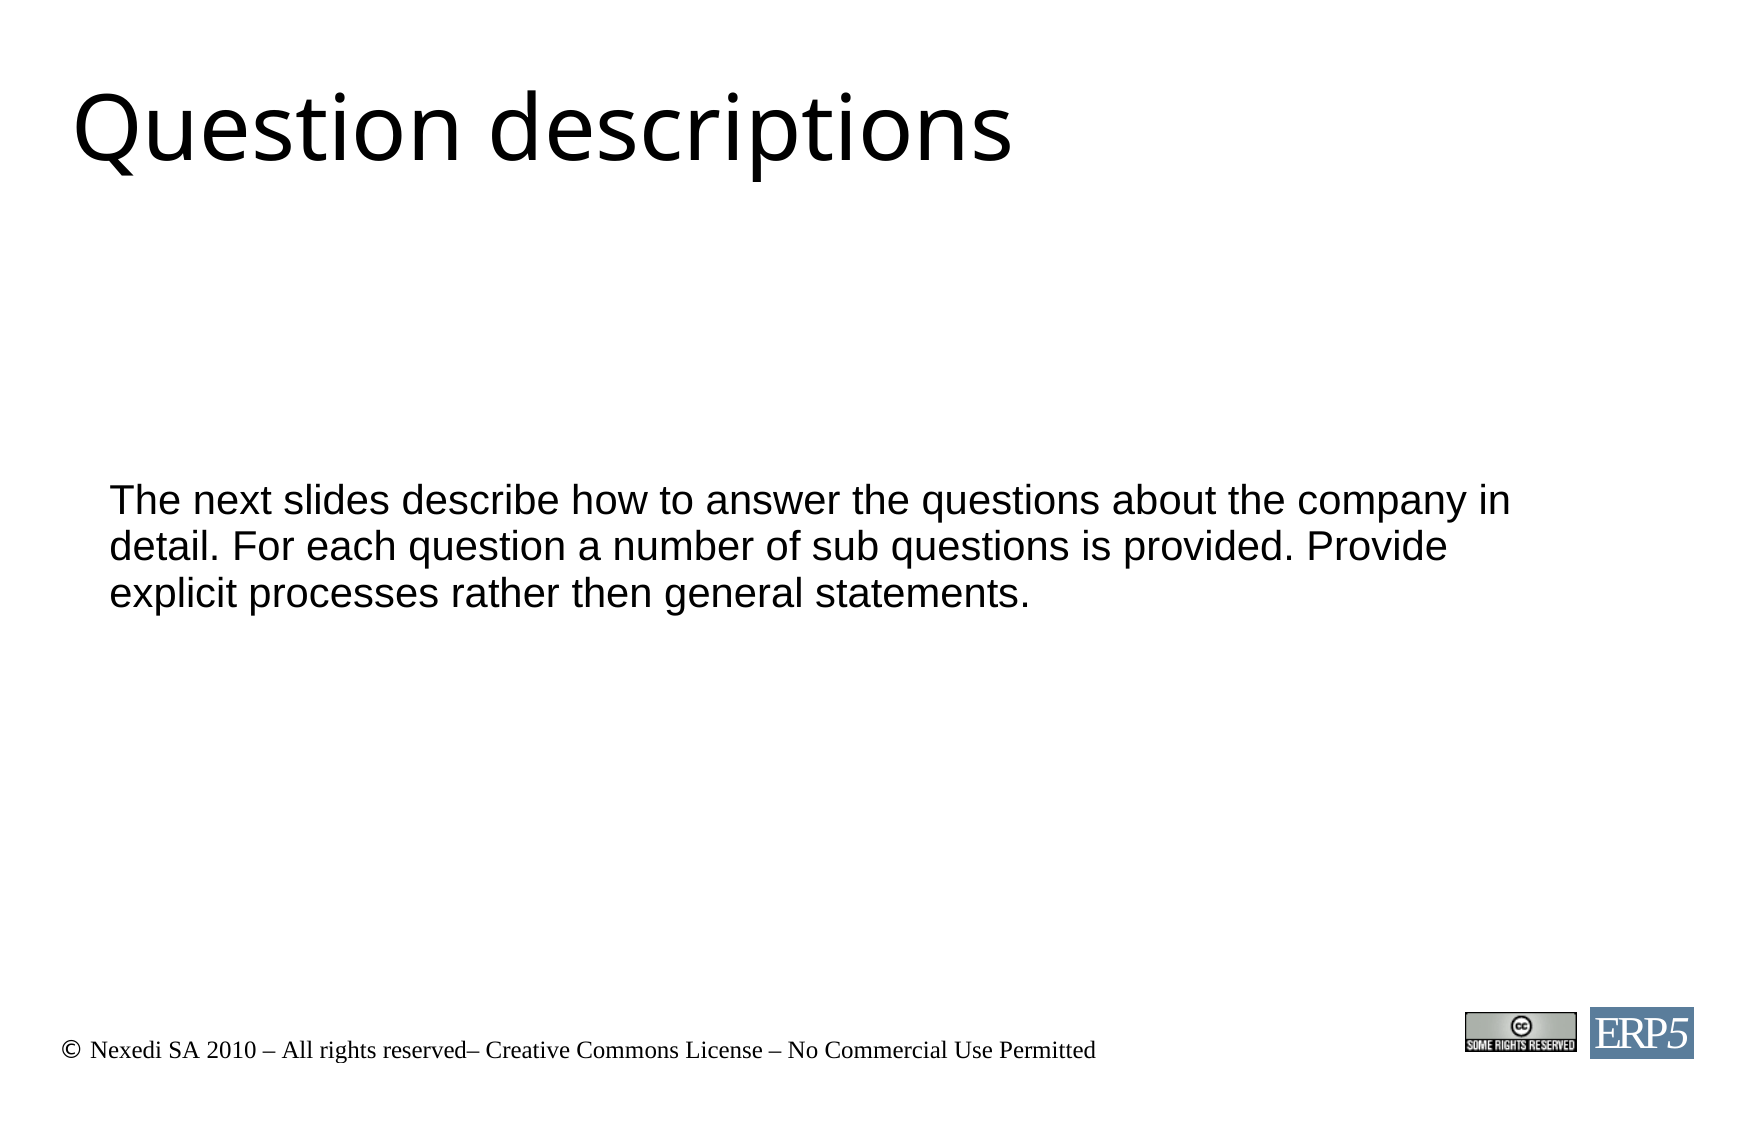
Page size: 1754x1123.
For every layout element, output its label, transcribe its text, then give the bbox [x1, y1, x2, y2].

title Question descriptions [71, 63, 1707, 187]
text_box The next slides describe how to answer the questions about the company in detail. For each question a number of sub questions is provided. Provide explicit processes rather then general statements. [109, 324, 1536, 768]
picture [1465, 1012, 1577, 1052]
